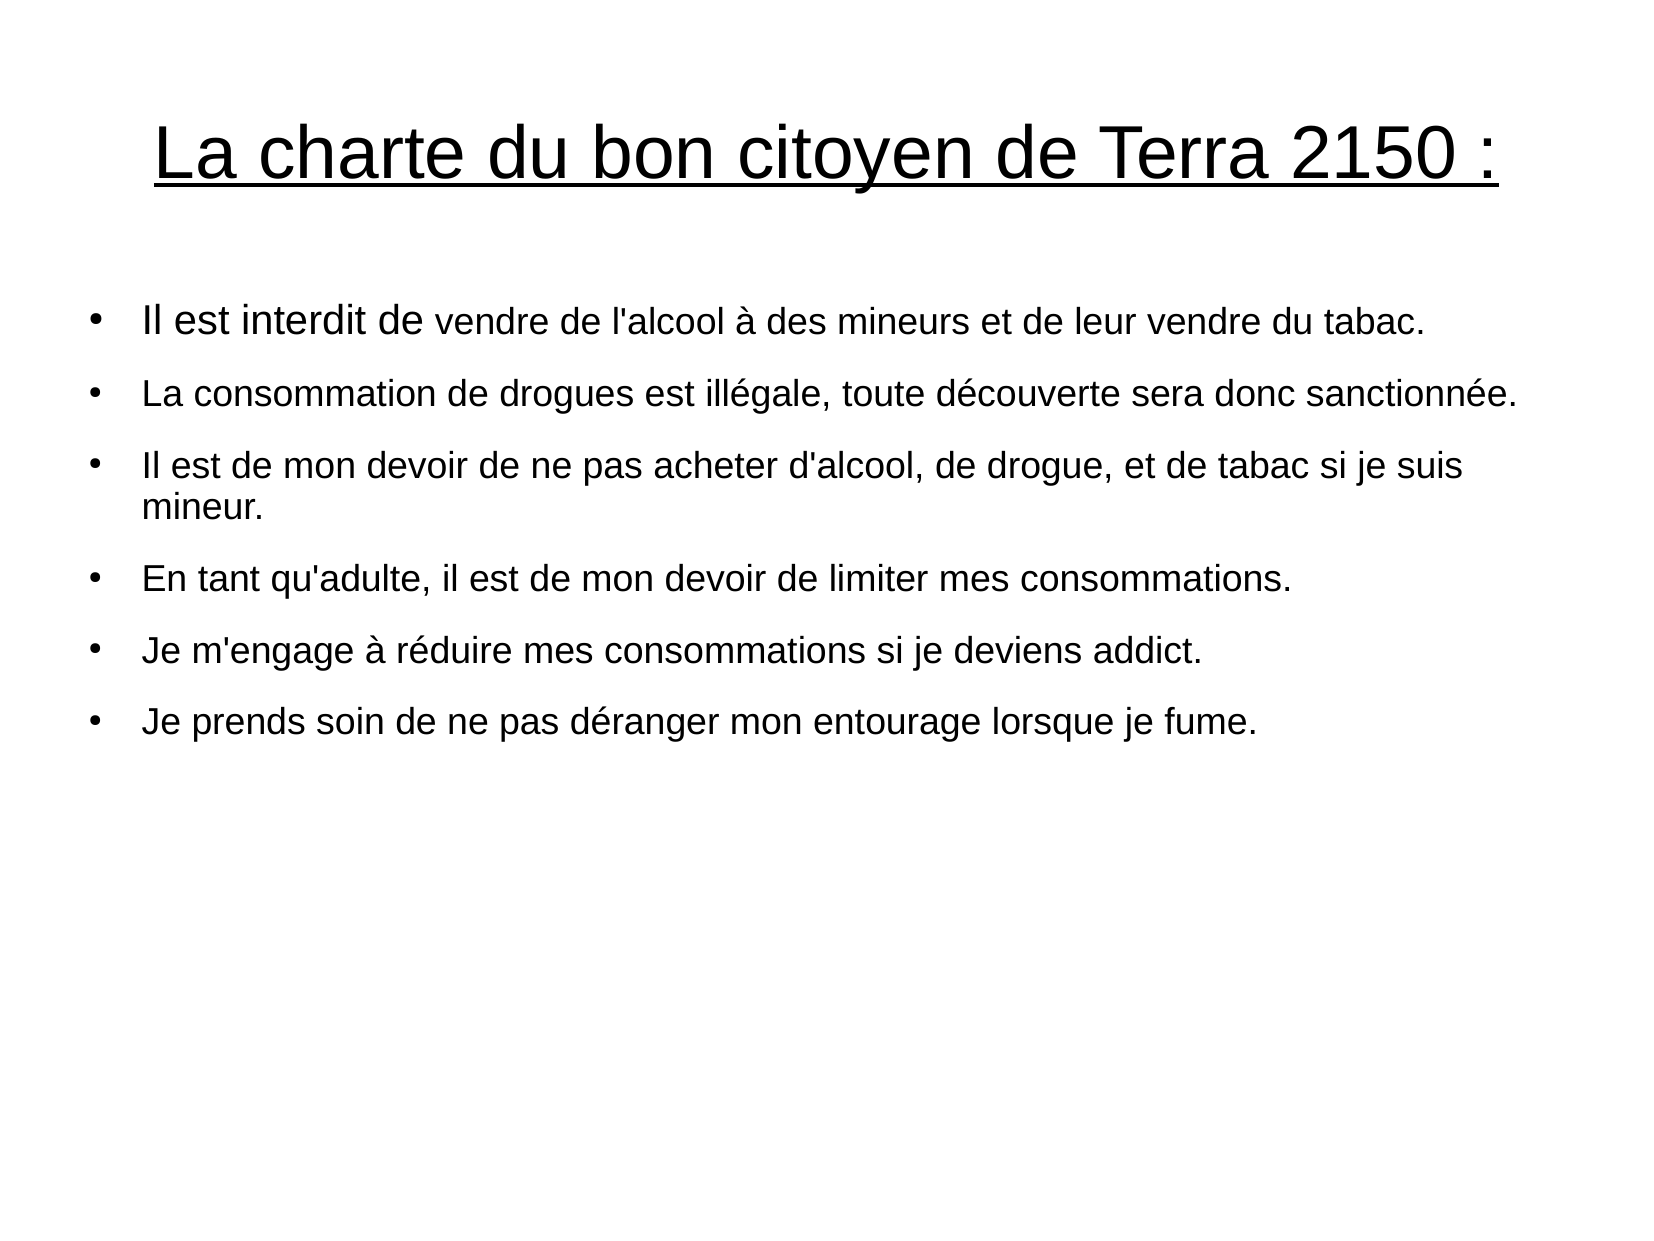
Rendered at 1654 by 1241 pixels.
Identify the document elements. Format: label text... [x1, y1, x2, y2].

title La charte du bon citoyen de Terra 2150 : [82, 49, 1571, 257]
list Il est interdit de vendre de l'alcool à des mineurs et de leur vendre du tabac. La consommation de drogues est illégale, toute découverte sera donc sanctionnée. Il est de mon devoir de ne pas acheter d'alcool, de drogue, et de tabac si je suis mineur. En tant qu'adulte, il est de mon devoir de limiter mes consommations. Je m'engage à réduire mes consommations si je deviens addict. Je prends soin de ne pas déranger mon entourage lorsque je fume. [70, 296, 1559, 1016]
